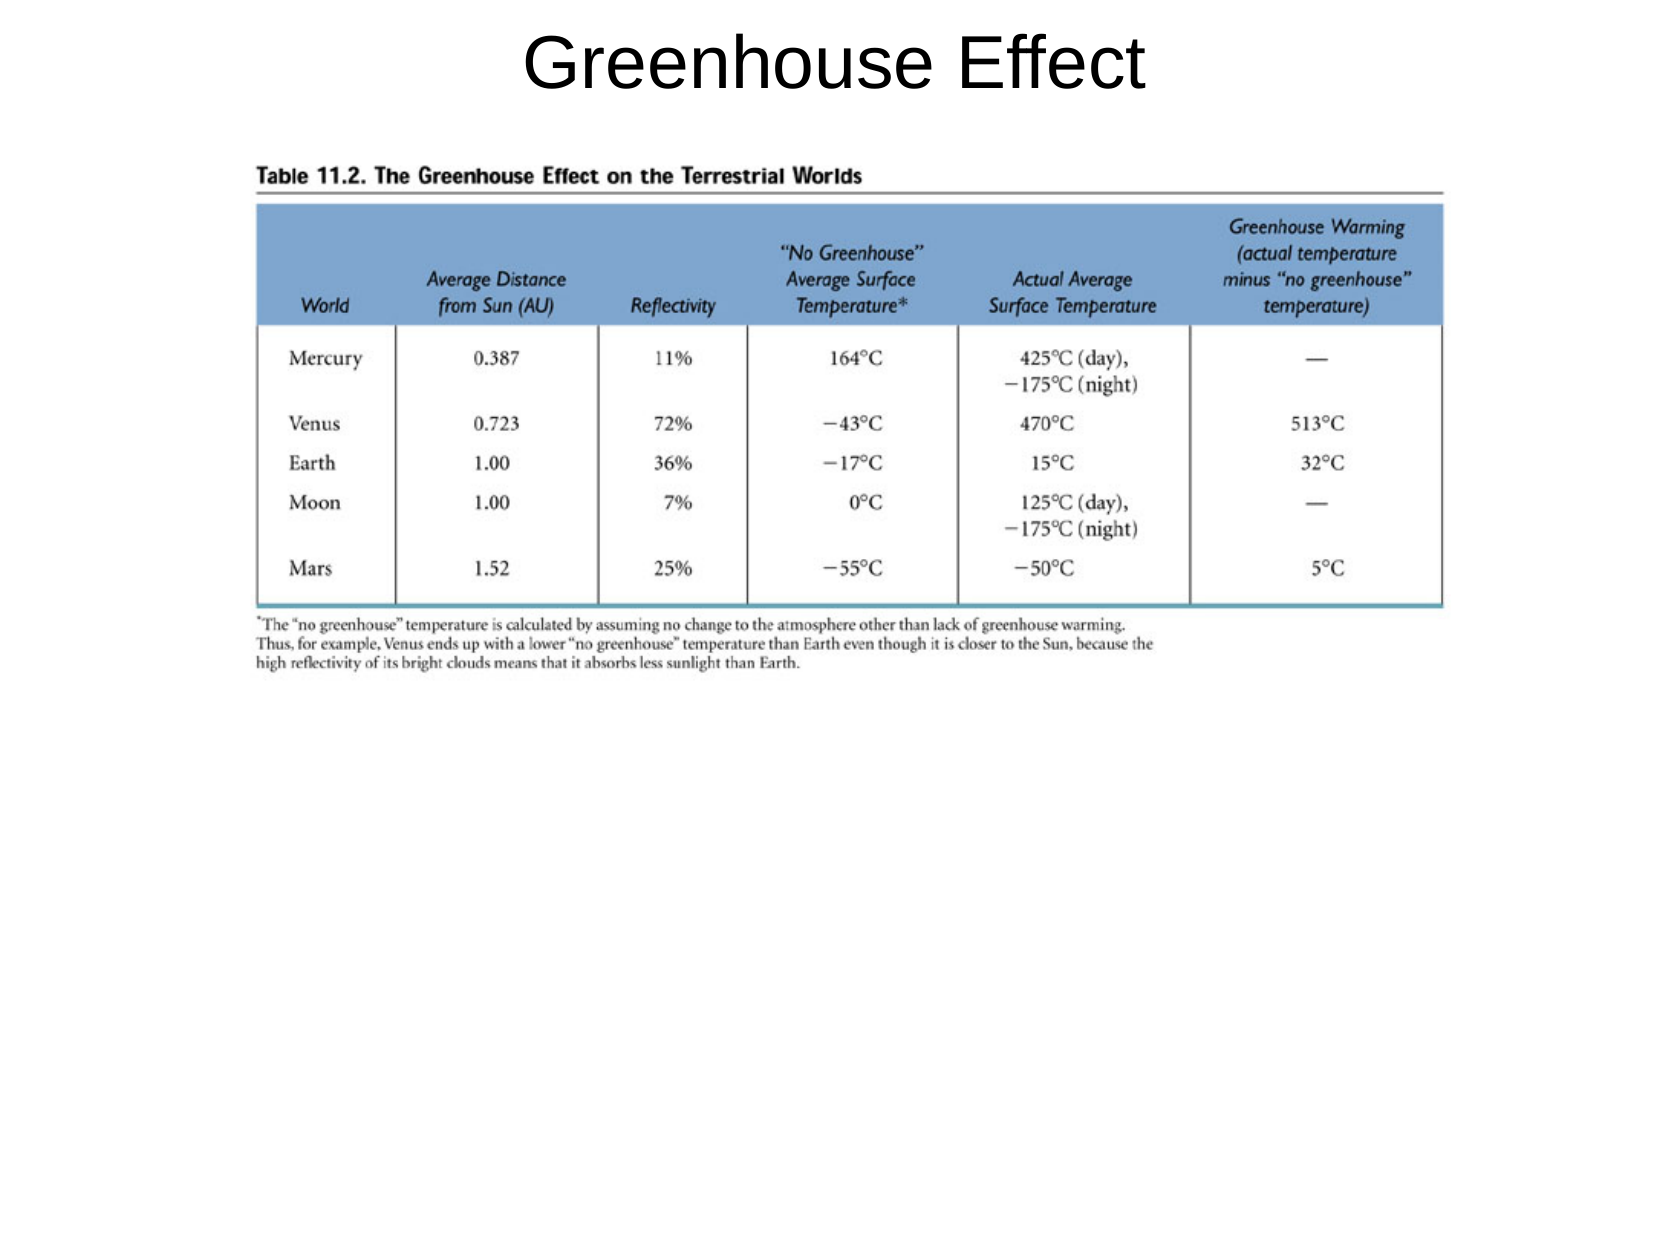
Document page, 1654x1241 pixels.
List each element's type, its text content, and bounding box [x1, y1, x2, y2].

chart [242, 150, 1463, 699]
title Greenhouse Effect [131, 12, 1538, 113]
